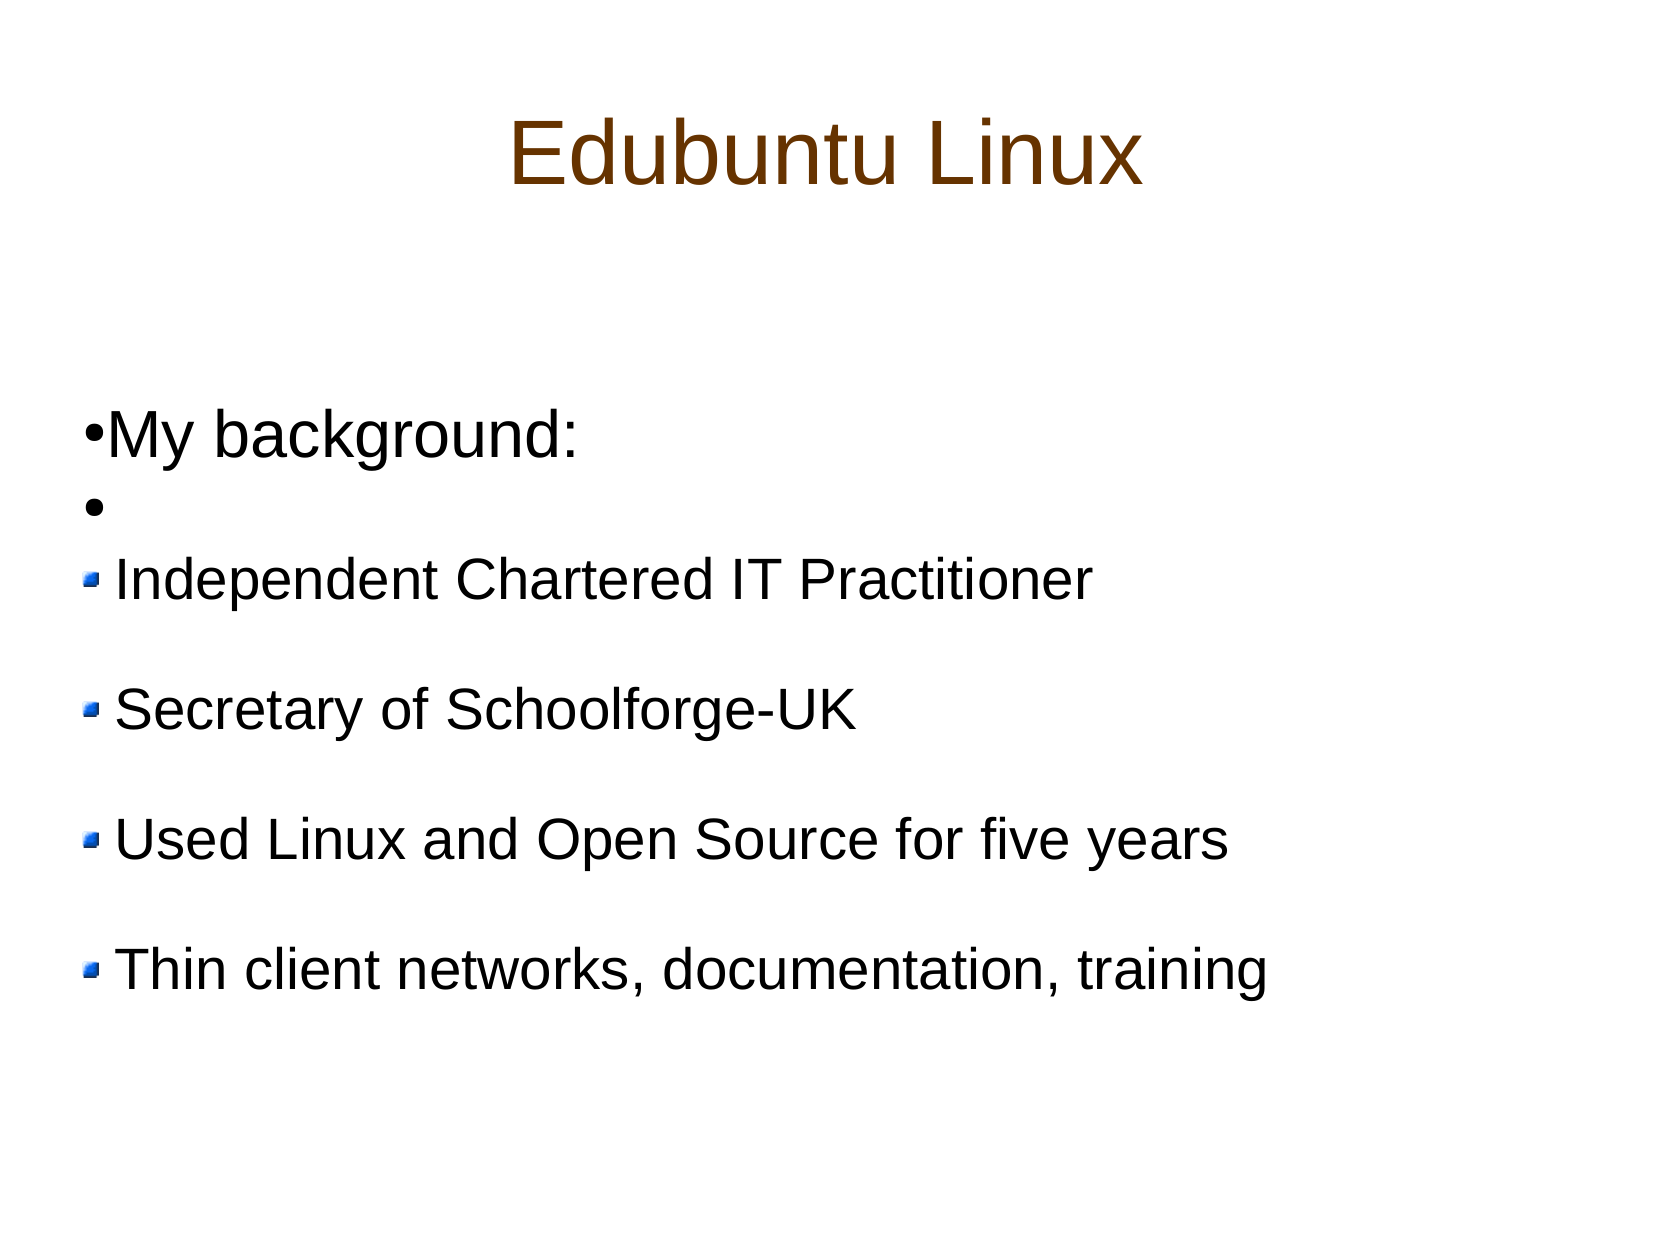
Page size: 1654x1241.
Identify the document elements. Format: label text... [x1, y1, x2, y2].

subtitle My background: Independent Chartered IT Practitioner Secretary of Schoolforge-UK Used Linux and Open Source for five years Thin client networks, documentation, training [82, 290, 1571, 1109]
title Edubuntu Linux [82, 49, 1571, 257]
